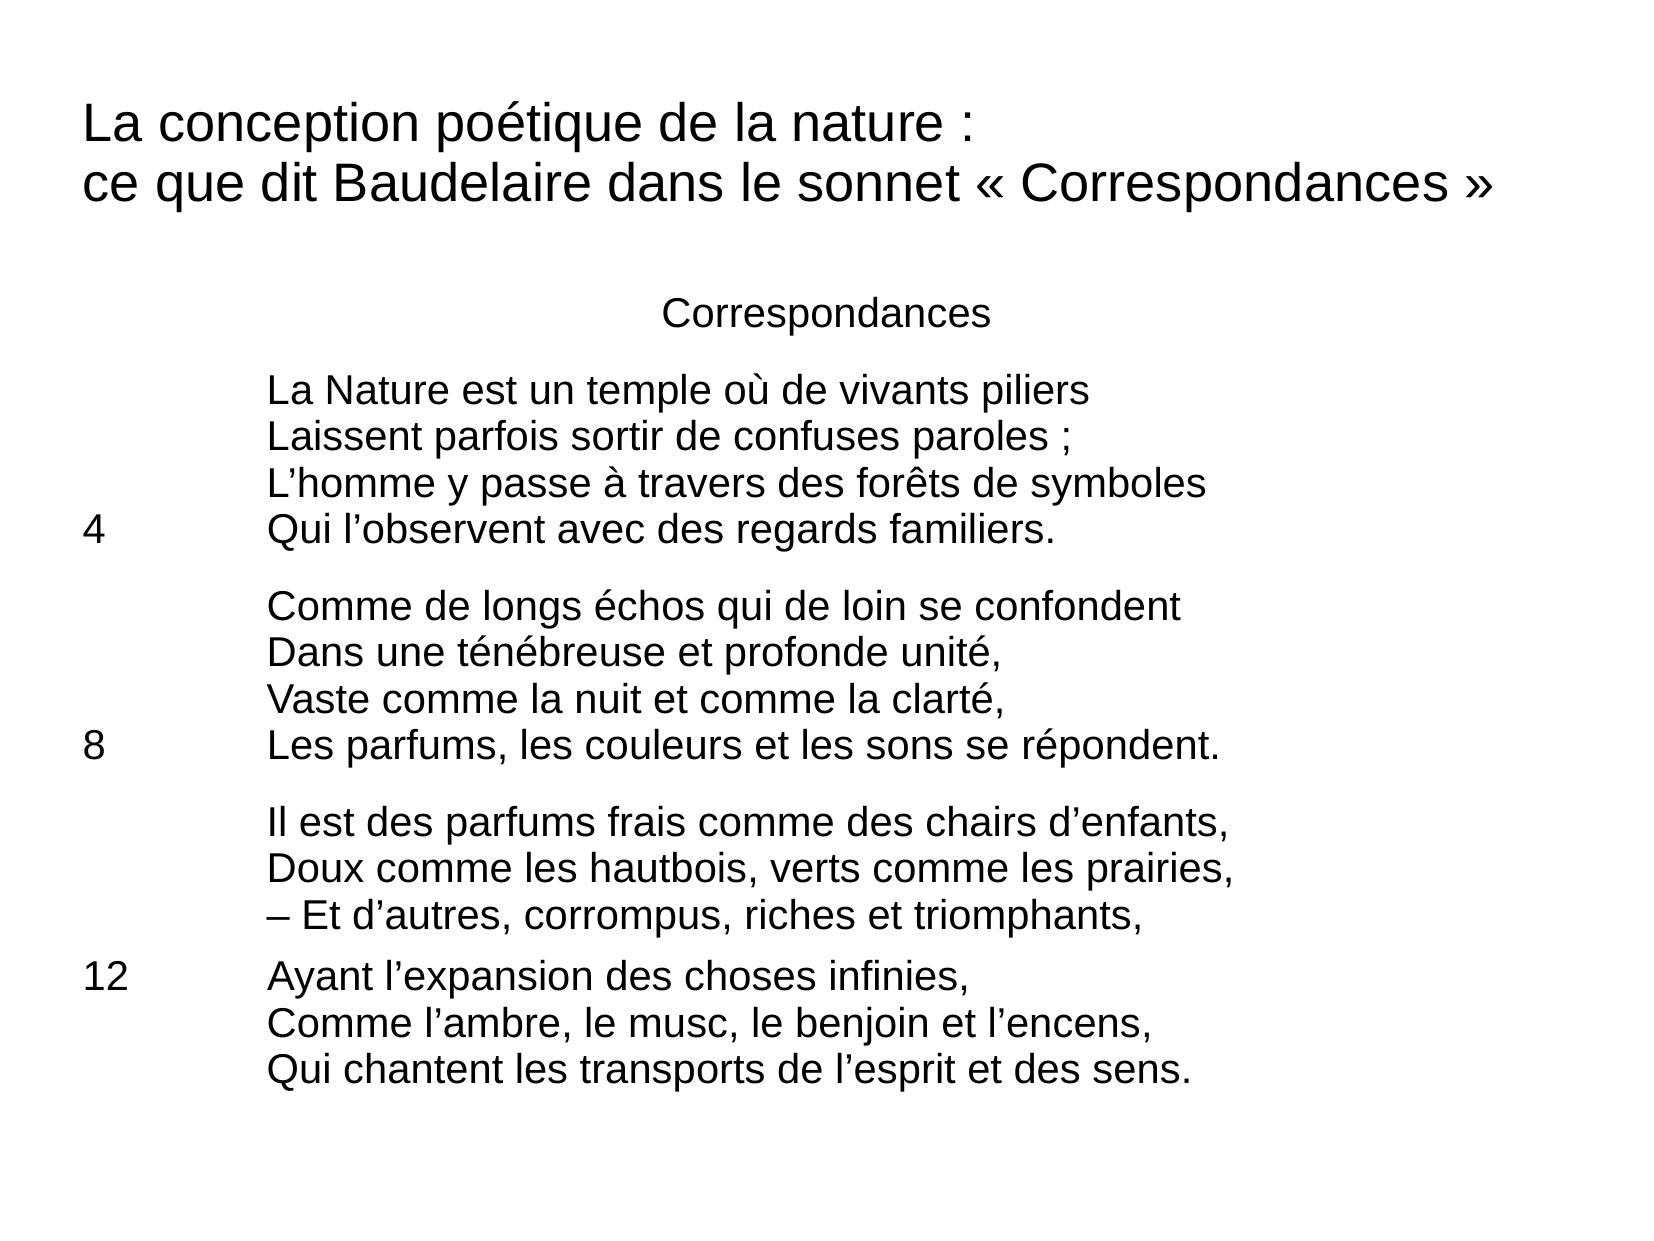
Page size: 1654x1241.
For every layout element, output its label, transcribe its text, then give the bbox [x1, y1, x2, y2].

list Correspondances La Nature est un temple où de vivants piliers Laissent parfois sortir de confuses paroles ; L’homme y passe à travers des forêts de symboles 4 Qui l’observent avec des regards familiers. Comme de longs échos qui de loin se confondent Dans une ténébreuse et profonde unité, Vaste comme la nuit et comme la clarté, 8 Les parfums, les couleurs et les sons se répondent. Il est des parfums frais comme des chairs d’enfants, Doux comme les hautbois, verts comme les prairies, – Et d’autres, corrompus, riches et triomphants, 12 Ayant l’expansion des choses infinies, Comme l’ambre, le musc, le benjoin et l’encens, Qui chantent les transports de l’esprit et des sens. [82, 290, 1571, 1109]
title La conception poétique de la nature : ce que dit Baudelaire dans le sonnet « Correspondances » [82, 49, 1571, 257]
